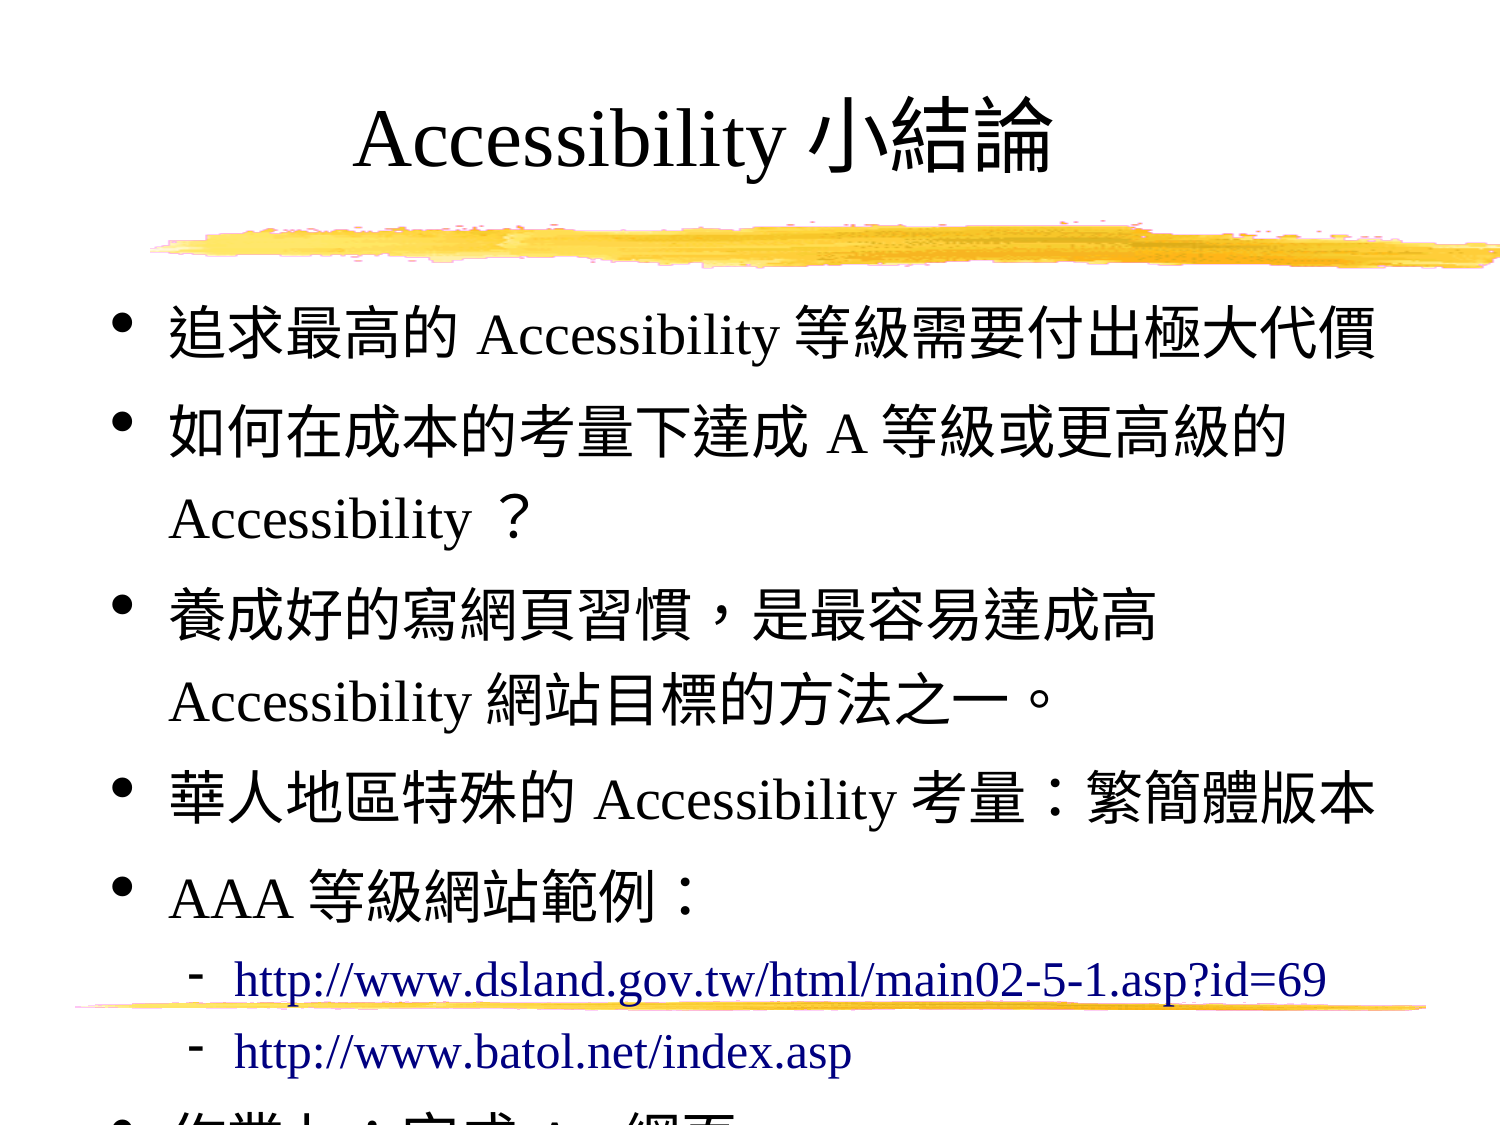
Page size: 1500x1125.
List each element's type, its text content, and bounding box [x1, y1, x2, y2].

picture [150, 215, 1500, 279]
picture [1388, 999, 1426, 1013]
title Accessibility小結論 [66, 30, 1342, 231]
list 追求最高的Accessibility等級需要付出極大代價 如何在成本的考量下達成A等級或更高級的Accessibility？ 養成好的寫網頁習慣，是最容易達成高Accessibility網站目標的方法之一。 華人地區特殊的Accessibility考量：繁簡體版本 AAA等級網站範例： http://www.dsland.gov.tw/html/main02-5-1.asp?id=69 http://www.batol.net/index.asp 作業七：完成A+網頁 [112, 287, 1388, 1065]
picture [75, 999, 112, 1013]
